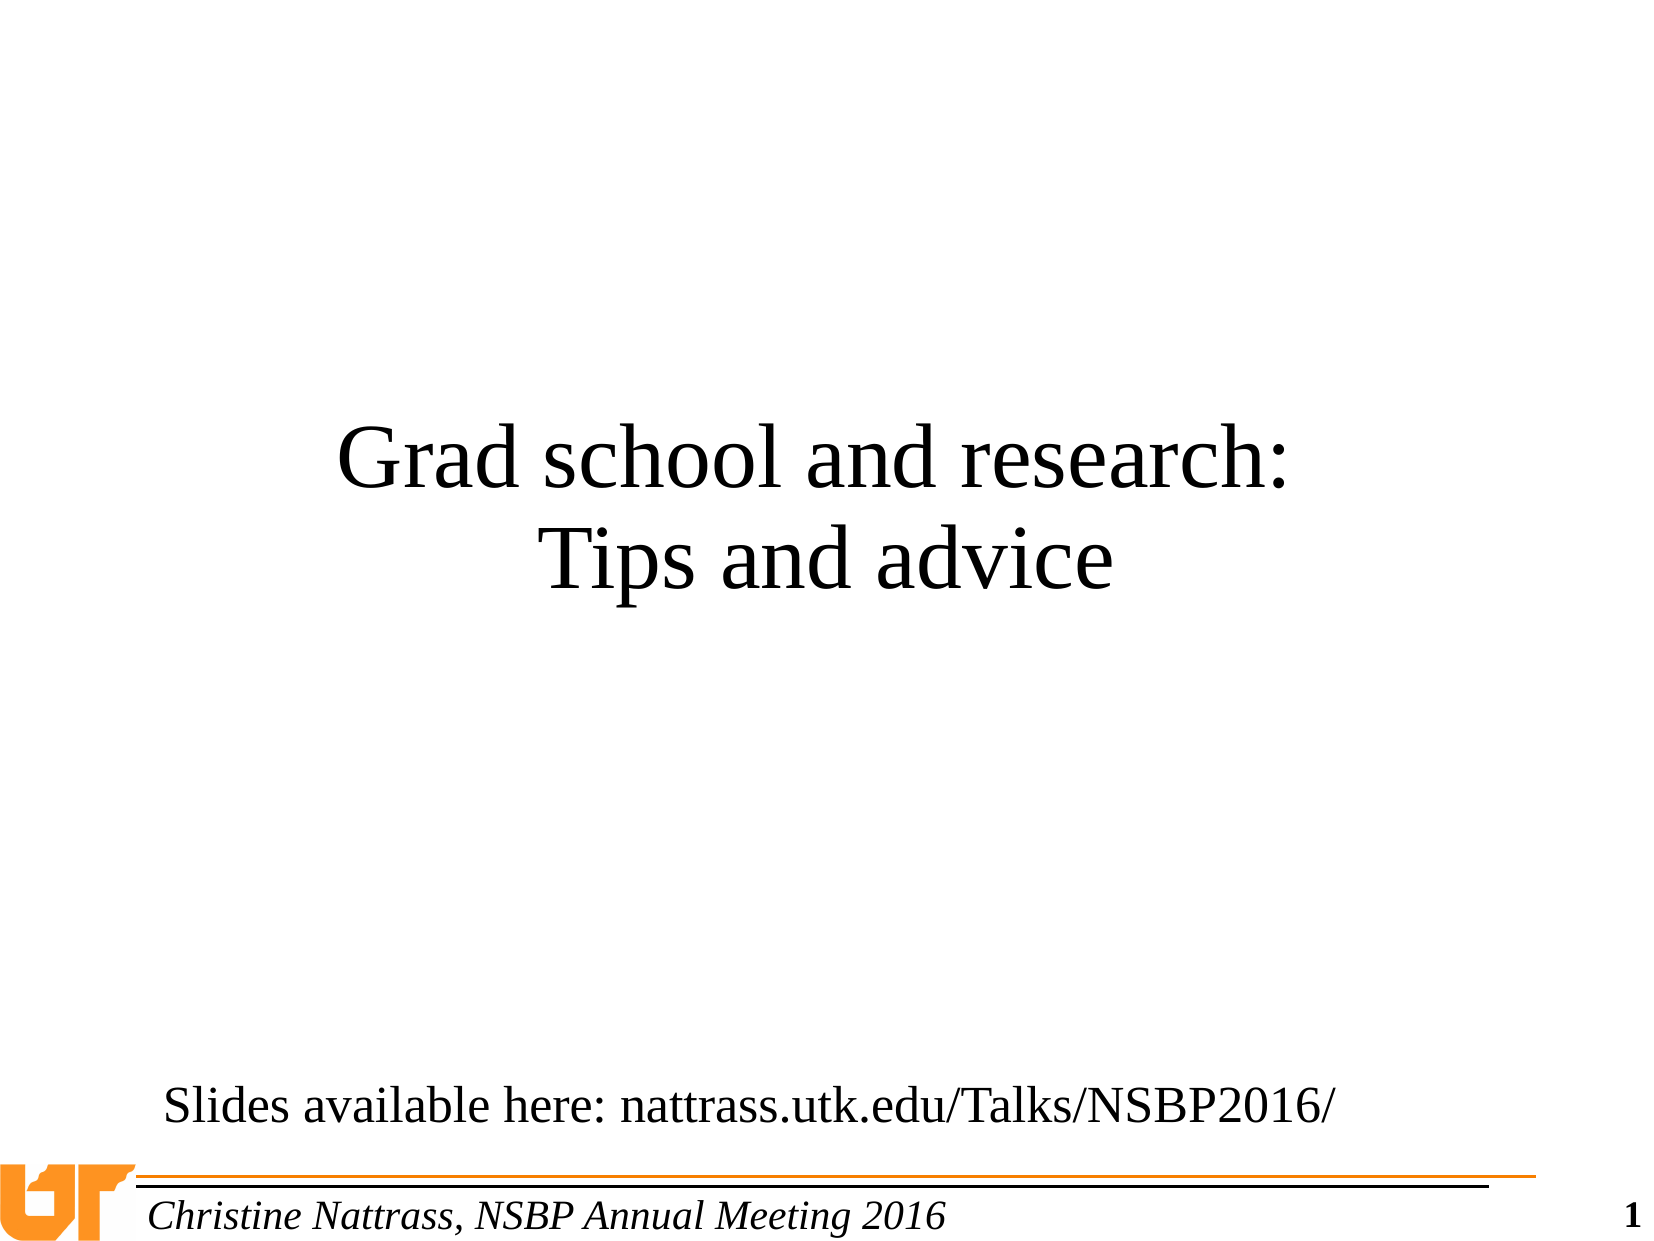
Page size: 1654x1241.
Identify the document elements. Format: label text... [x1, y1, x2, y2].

picture [0, 1164, 136, 1241]
text_box Slides available here: nattrass.utk.edu/Talks/NSBP2016/ [148, 1069, 1499, 1154]
title Grad school and research: Tips and advice [82, 403, 1571, 611]
